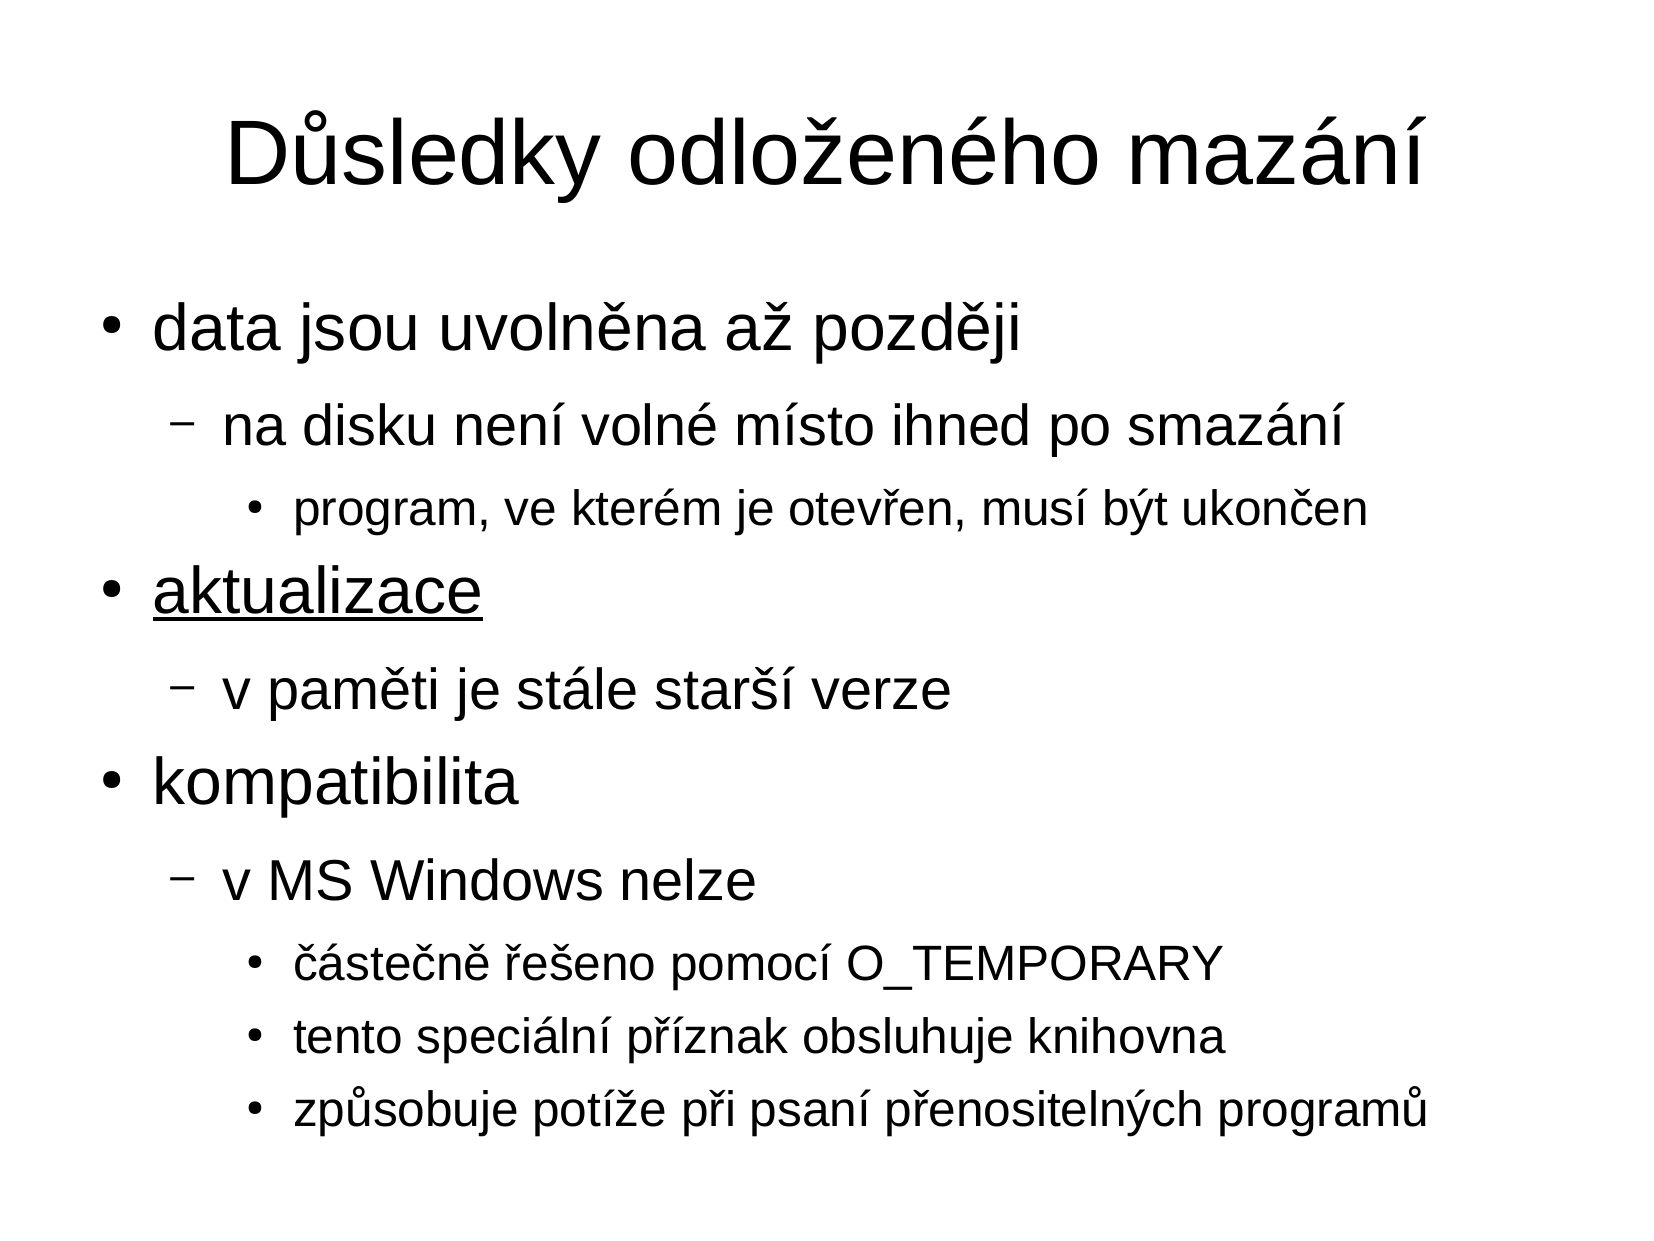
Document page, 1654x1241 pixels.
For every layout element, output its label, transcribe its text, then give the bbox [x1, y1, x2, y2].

title Důsledky odloženého mazání [82, 56, 1571, 250]
list data jsou uvolněna až později na disku není volné místo ihned po smazání program, ve kterém je otevřen, musí být ukončen aktualizace v paměti je stále starší verze kompatibilita v MS Windows nelze částečně řešeno pomocí O_TEMPORARY tento speciální příznak obsluhuje knihovna způsobuje potíže při psaní přenositelných programů [82, 290, 1571, 1145]
